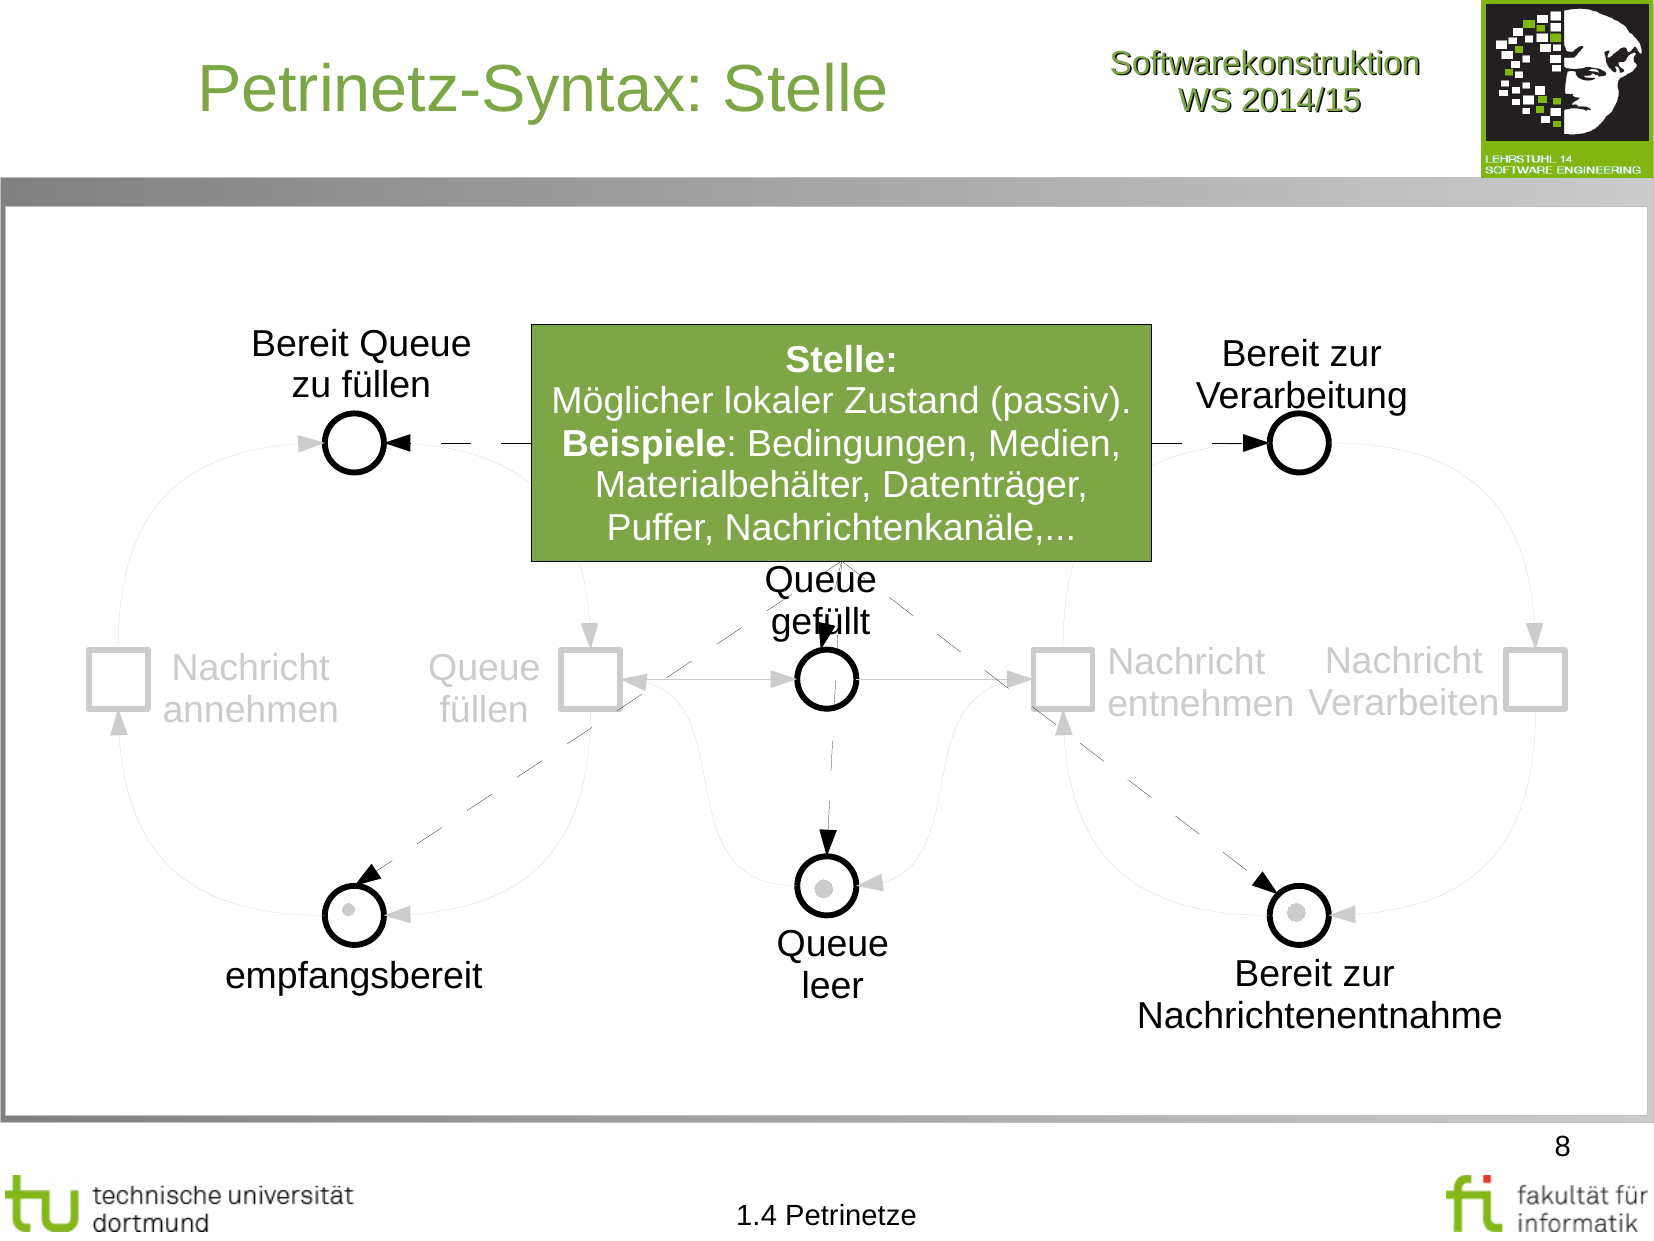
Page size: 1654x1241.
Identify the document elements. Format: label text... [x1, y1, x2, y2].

text_box [1287, 903, 1306, 922]
text_box [342, 903, 355, 916]
title Petrinetz-Syntax: Stelle [0, 7, 1064, 170]
text_box [814, 879, 833, 898]
text_box Queue füllen [413, 639, 556, 739]
text_box Nachricht entnehmen [1092, 633, 1310, 733]
picture [1446, 1175, 1648, 1232]
text_box Bereit Queue zu füllen [236, 314, 487, 414]
text_box Nachricht annehmen [147, 639, 354, 739]
text_box Bereit zur Verarbeitung [1181, 324, 1423, 424]
text_box Nachricht Verarbeiten [1293, 631, 1515, 731]
text_box Bereit zur Nachrichtenentnahme [1122, 944, 1518, 1044]
text_box Stelle: Möglicher lokaler Zustand (passiv). Beispiele: Bedingungen, Medien, Materialbehälter, Datenträger, Puffer, Nachrichtenkanäle,... [531, 324, 1152, 562]
text_box Queue leer [761, 915, 904, 1015]
text_box Queue gefüllt [749, 562, 892, 650]
picture [5, 1175, 354, 1232]
text_box empfangsbereit [210, 947, 498, 1004]
picture [1481, 0, 1654, 178]
